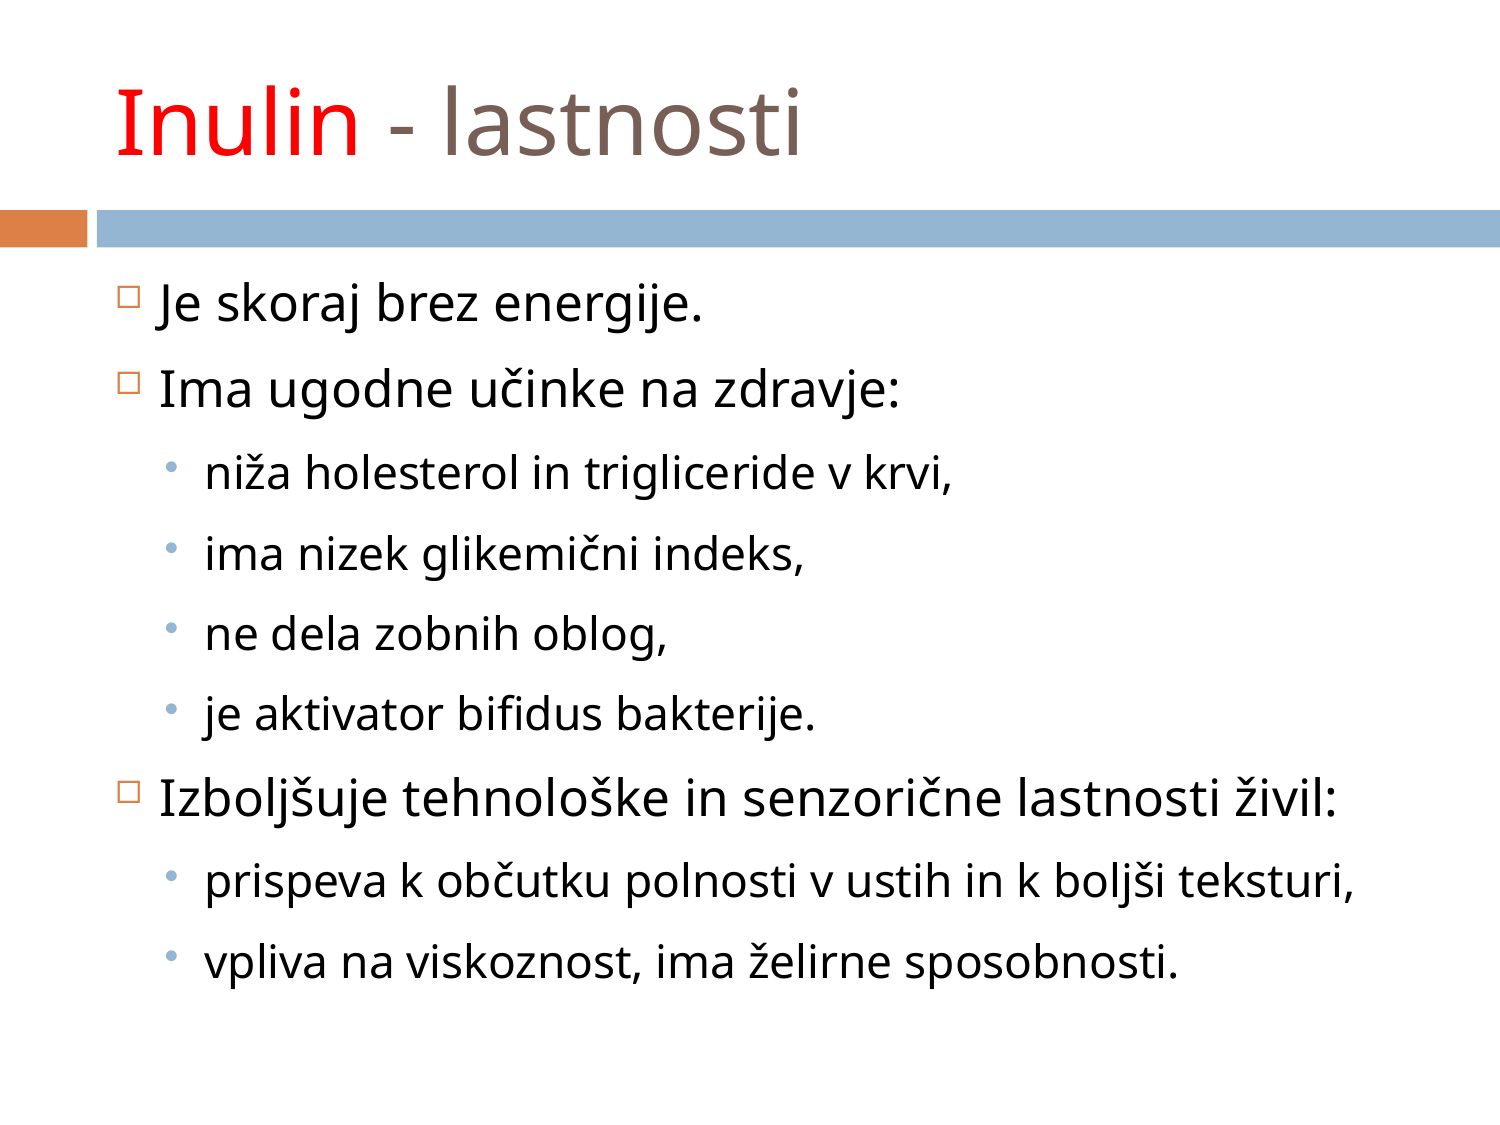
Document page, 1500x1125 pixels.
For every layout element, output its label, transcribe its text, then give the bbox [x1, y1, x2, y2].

title Inulin - lastnosti [100, 37, 1438, 200]
list Je skoraj brez energije. Ima ugodne učinke na zdravje: niža holesterol in trigliceride v krvi, ima nizek glikemični indeks, ne dela zobnih oblog, je aktivator bifidus bakterije. Izboljšuje tehnološke in senzorične lastnosti živil: prispeva k občutku polnosti v ustih in k boljši teksturi, vpliva na viskoznost, ima želirne sposobnosti. [100, 262, 1438, 1000]
